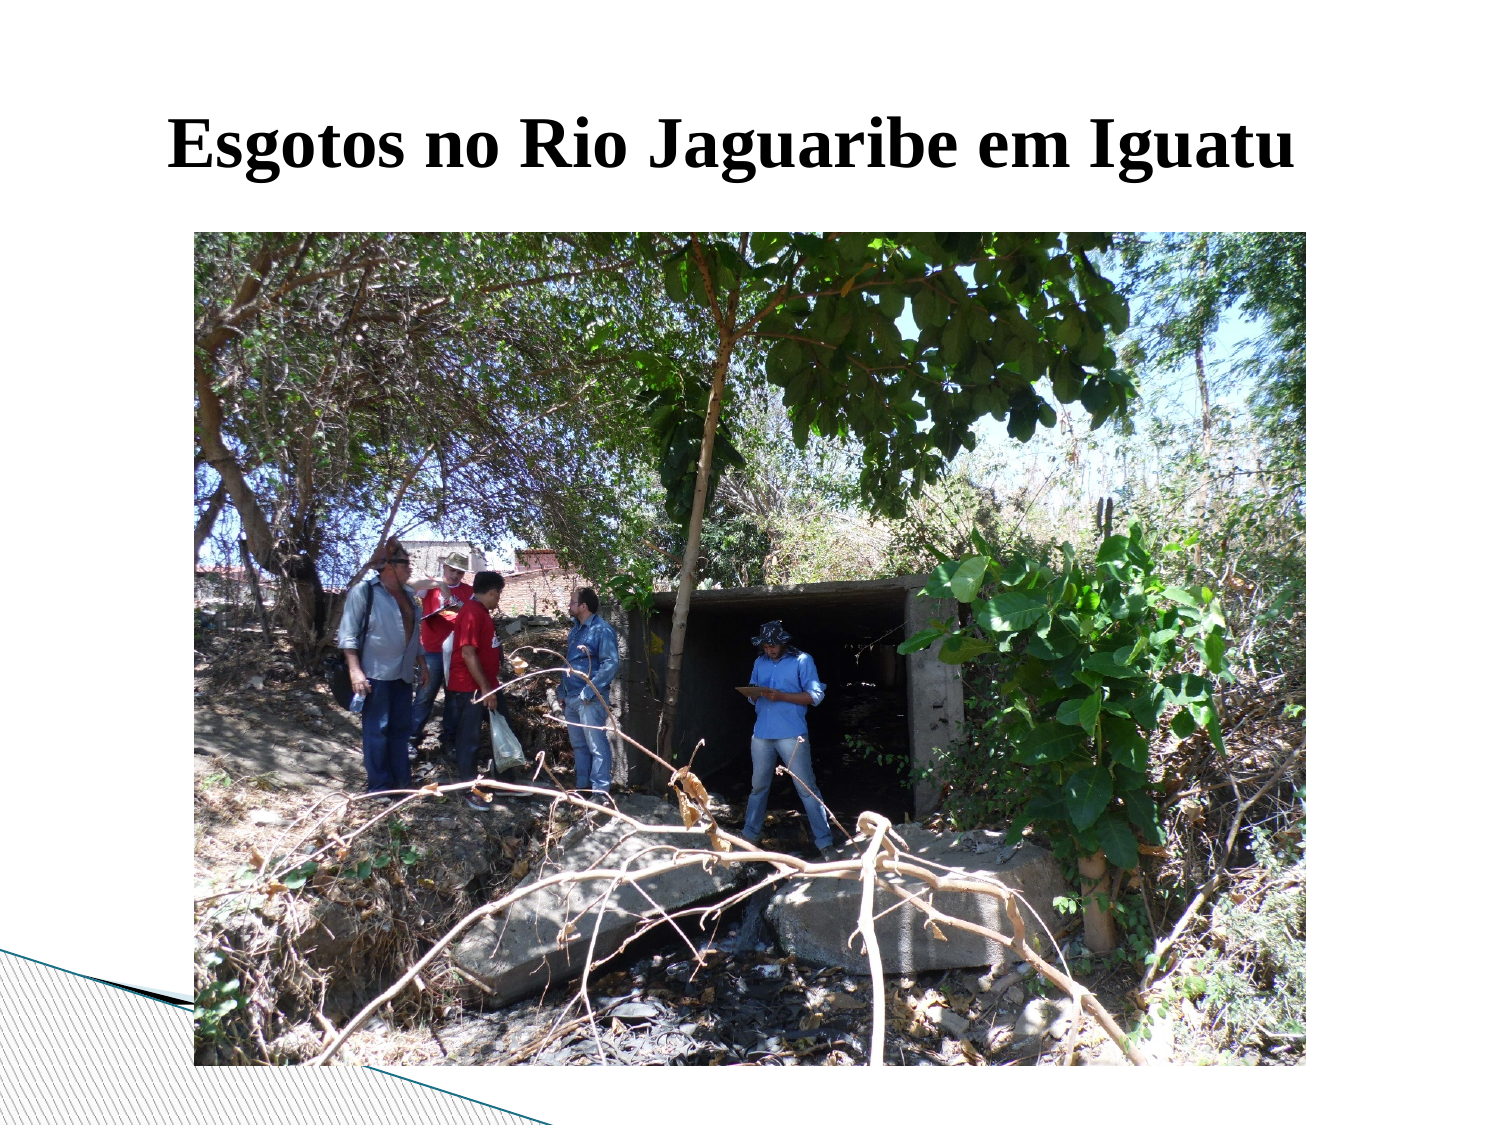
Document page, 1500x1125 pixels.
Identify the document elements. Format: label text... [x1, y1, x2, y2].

picture [0, 232, 1306, 1125]
title Esgotos no Rio Jaguaribe em Iguatu [75, 45, 1425, 233]
